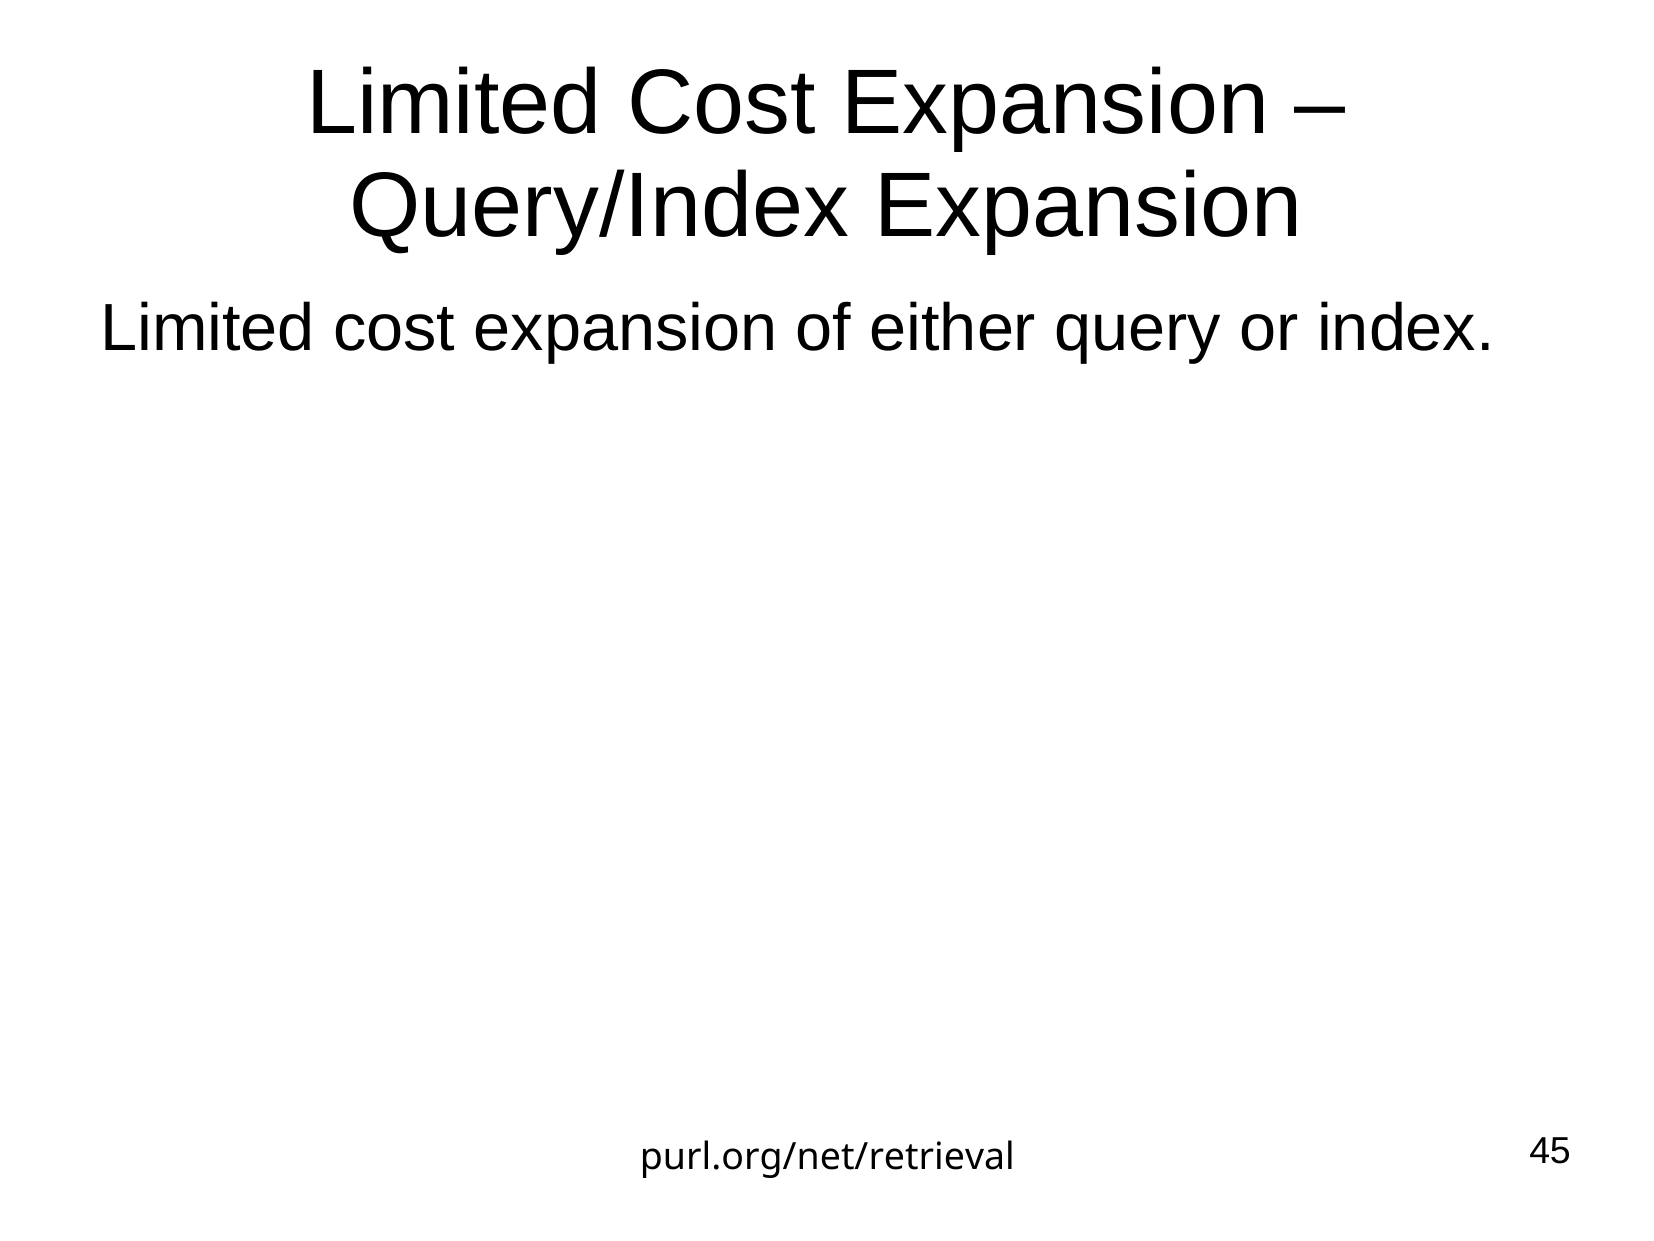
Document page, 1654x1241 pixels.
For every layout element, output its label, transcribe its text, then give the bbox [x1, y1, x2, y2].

title Limited Cost Expansion – Query/Index Expansion [82, 49, 1571, 257]
list Limited cost expansion of either query or index. [82, 290, 1571, 1109]
